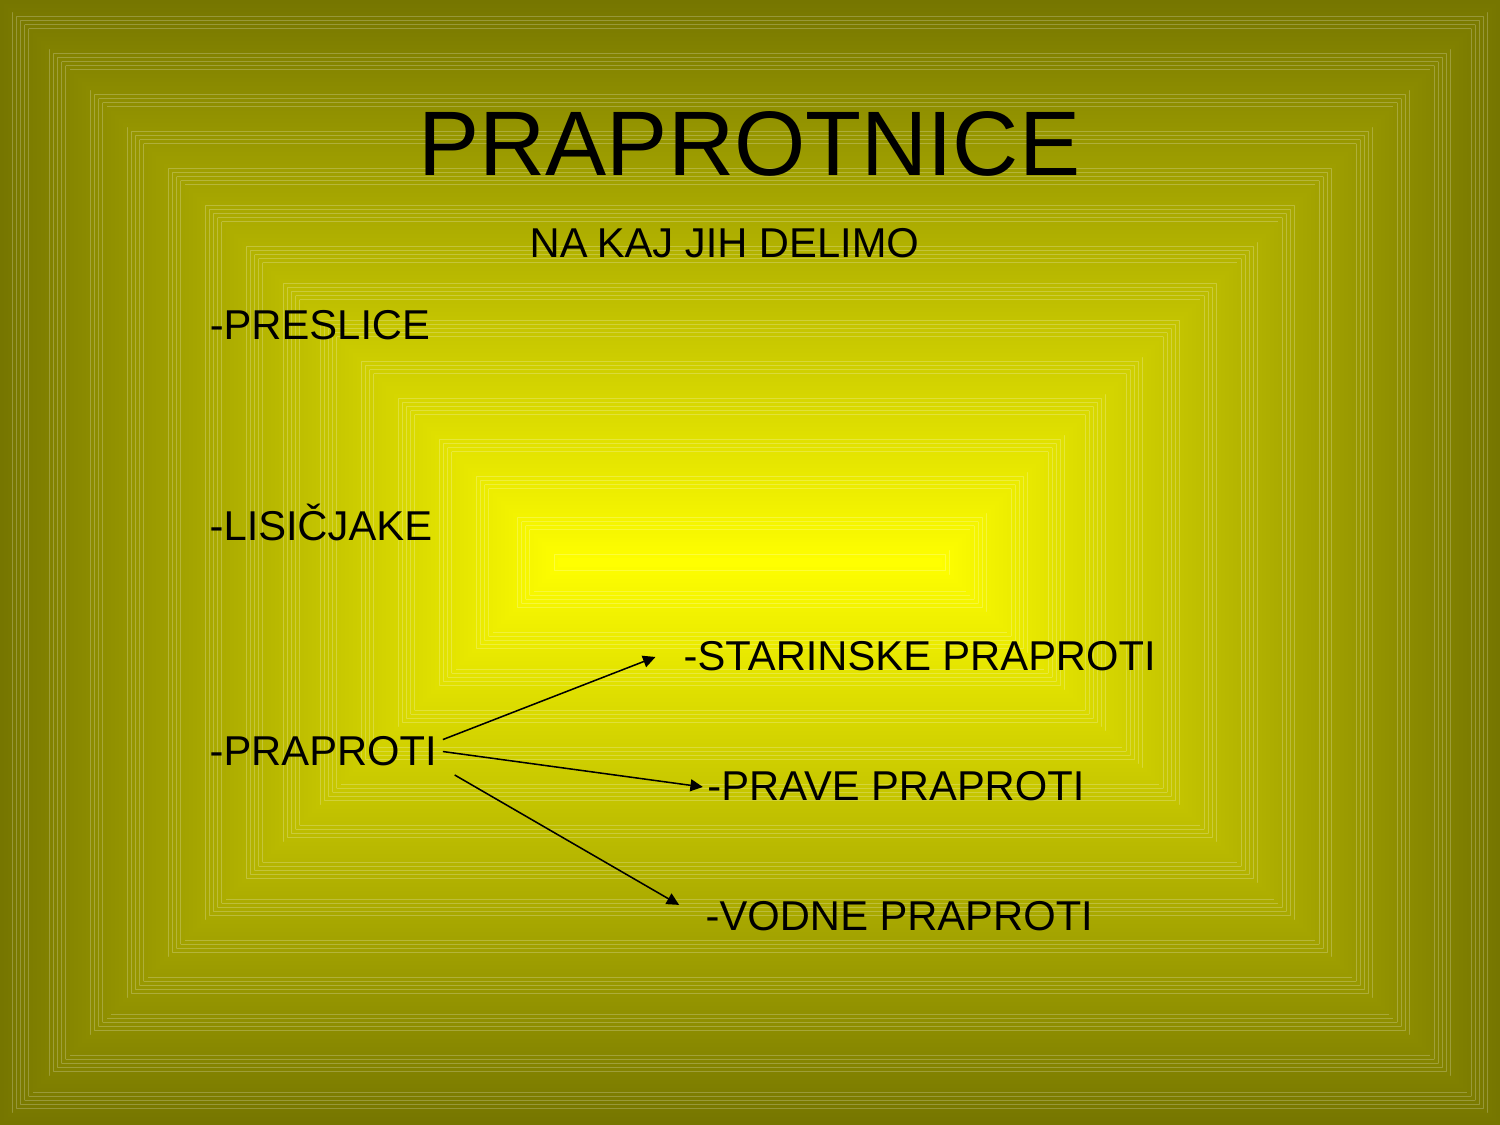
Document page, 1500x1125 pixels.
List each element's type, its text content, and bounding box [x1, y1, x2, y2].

text_box -PRAPROTI [194, 716, 452, 782]
text_box NA KAJ JIH DELIMO [514, 208, 934, 273]
text_box -STARINSKE PRAPROTI [669, 621, 1171, 687]
text_box -LISIČJAKE [194, 491, 448, 557]
title PRAPROTNICE [75, 45, 1425, 233]
text_box -VODNE PRAPROTI [690, 881, 1108, 947]
text_box -PRESLICE [194, 290, 445, 356]
text_box -PRAVE PRAPROTI [692, 751, 1100, 817]
